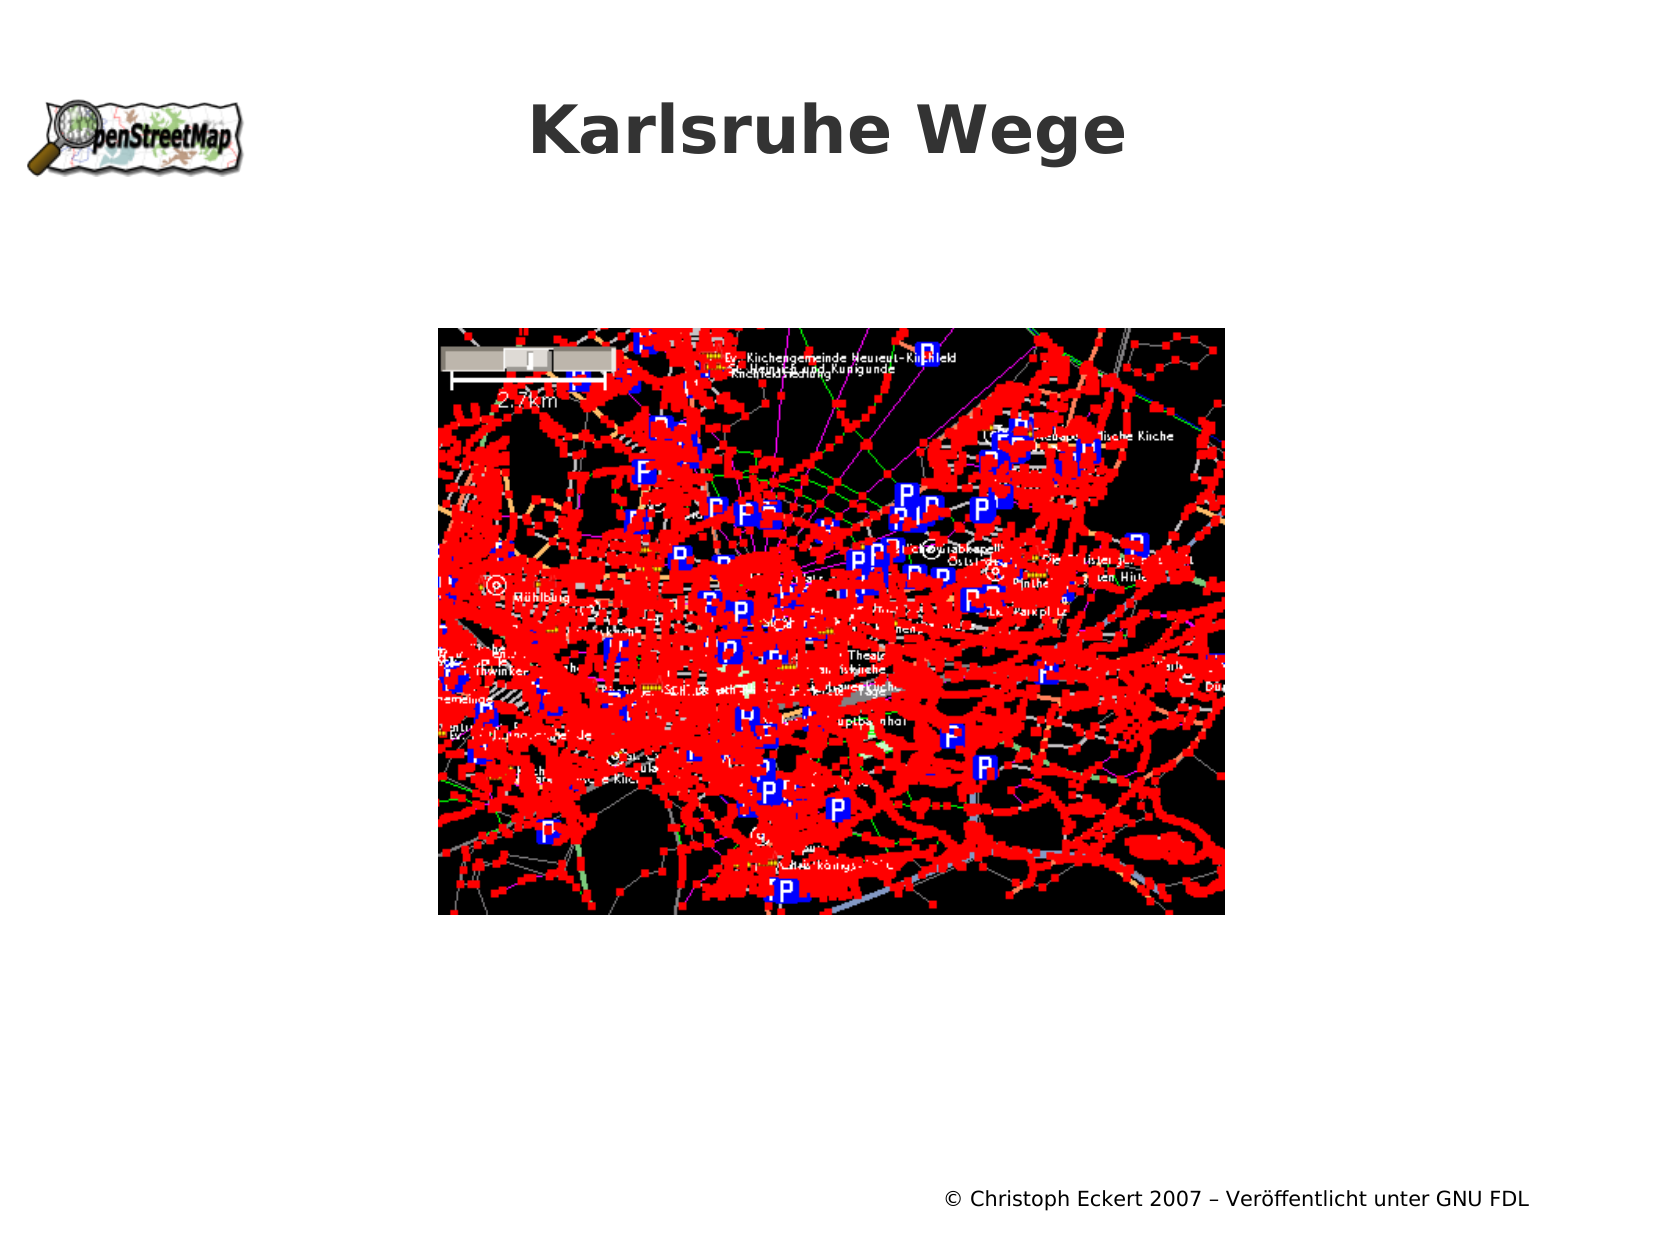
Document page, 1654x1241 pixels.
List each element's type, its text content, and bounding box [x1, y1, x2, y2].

picture [26, 98, 121, 177]
picture [438, 328, 1225, 915]
title Karlsruhe Wege [121, 91, 1534, 299]
